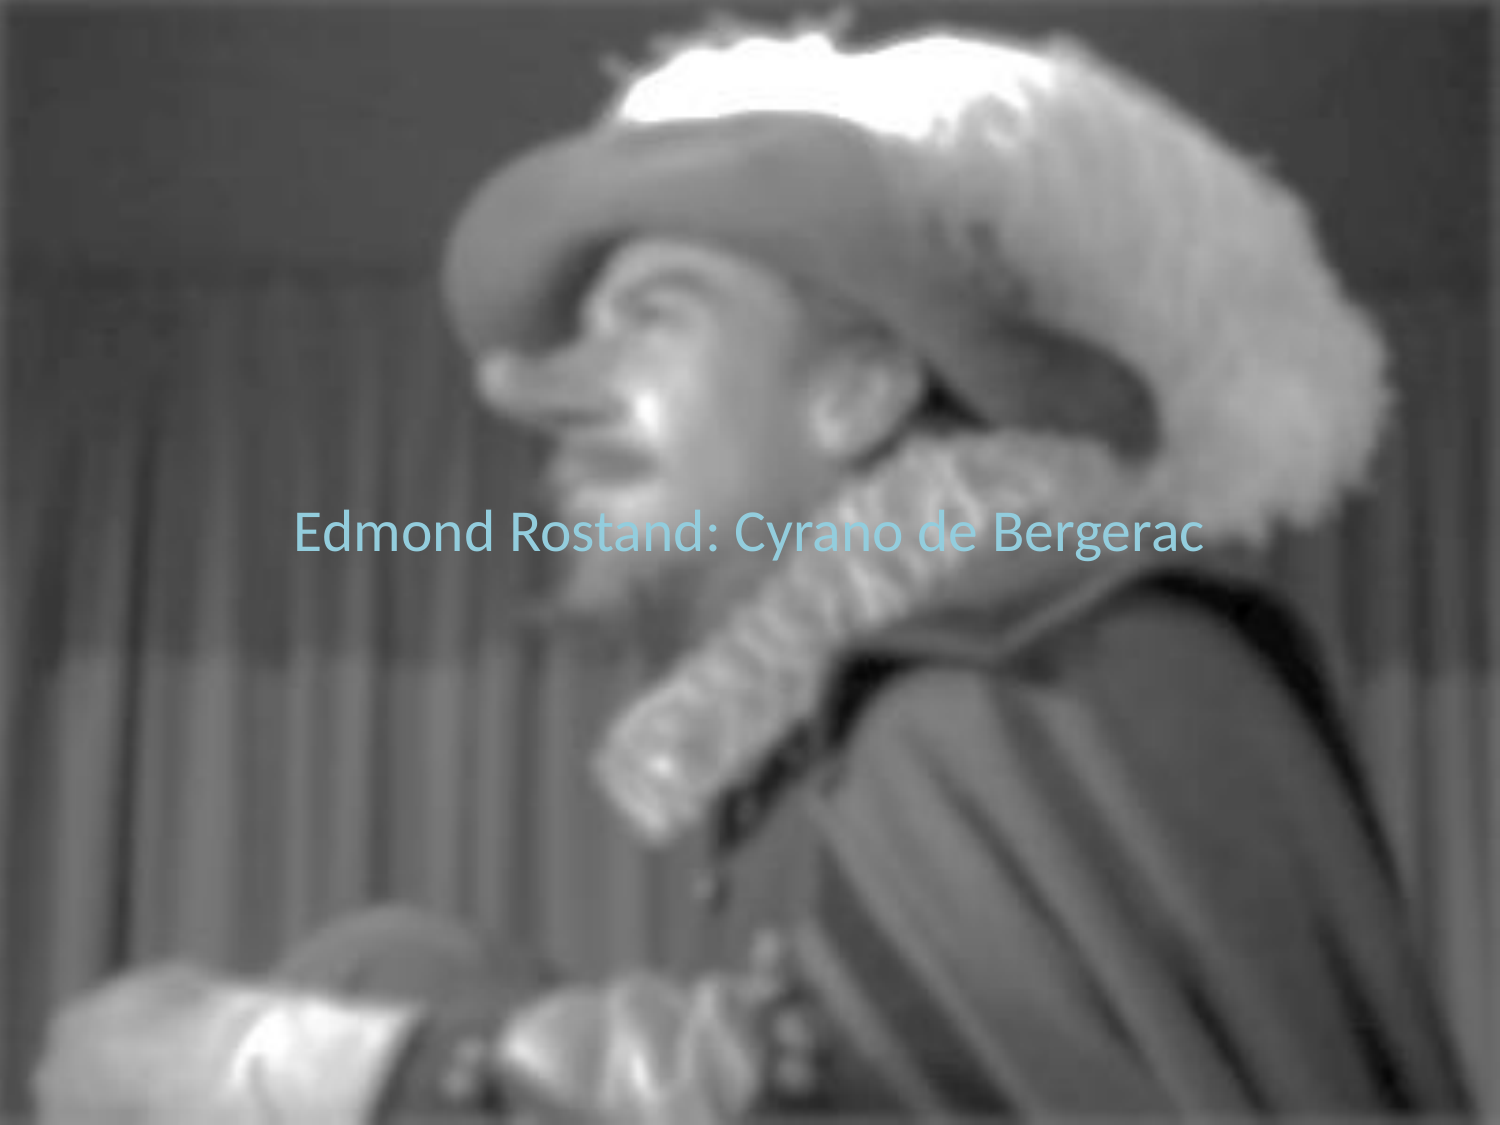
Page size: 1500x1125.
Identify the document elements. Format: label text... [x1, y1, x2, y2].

title Edmond Rostand: Cyrano de Bergerac [112, 125, 1388, 1059]
picture [0, 0, 1500, 1125]
